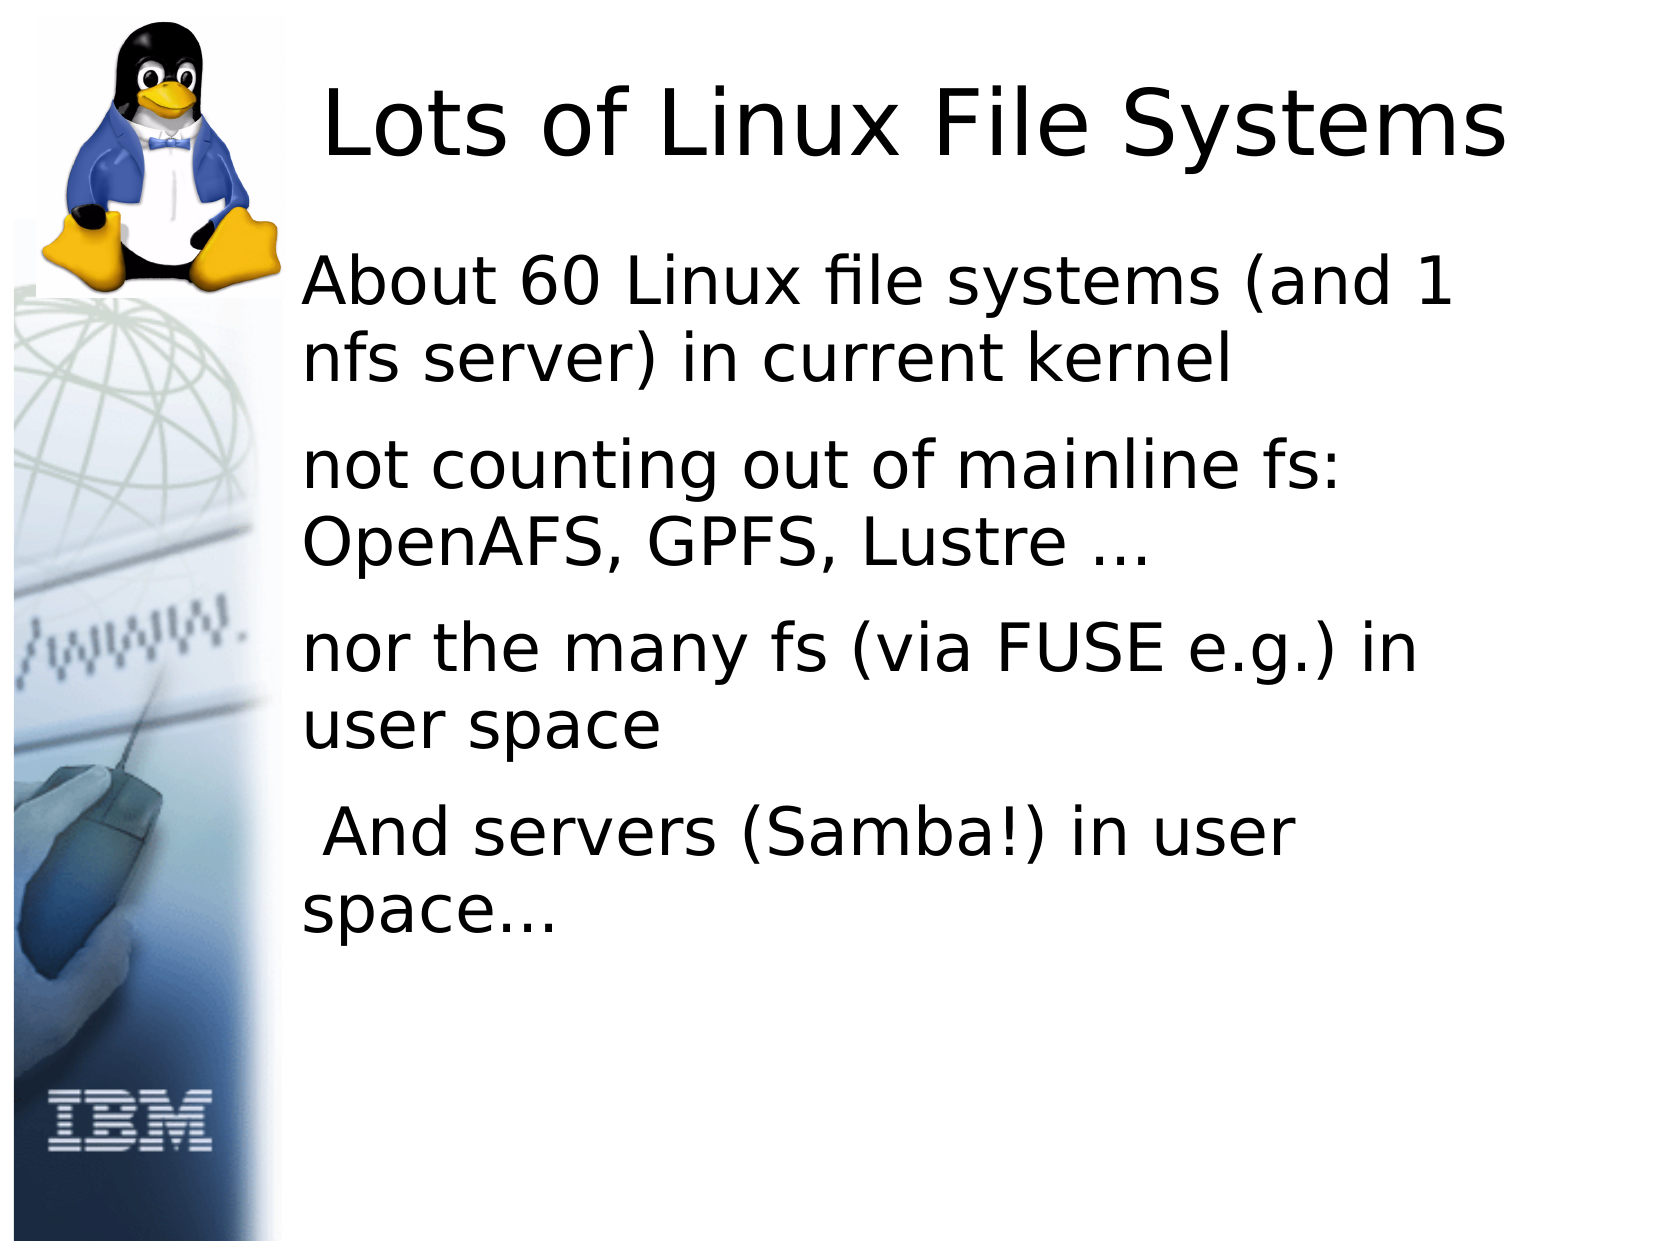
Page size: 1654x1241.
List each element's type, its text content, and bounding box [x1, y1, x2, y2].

list About 60 Linux file systems (and 1 nfs server) in current kernel not counting out of mainline fs: OpenAFS, GPFS, Lustre ... nor the many fs (via FUSE e.g.) in user space And servers (Samba!) in user space... [301, 243, 1520, 1182]
title Lots of Linux File Systems [301, 39, 1528, 209]
